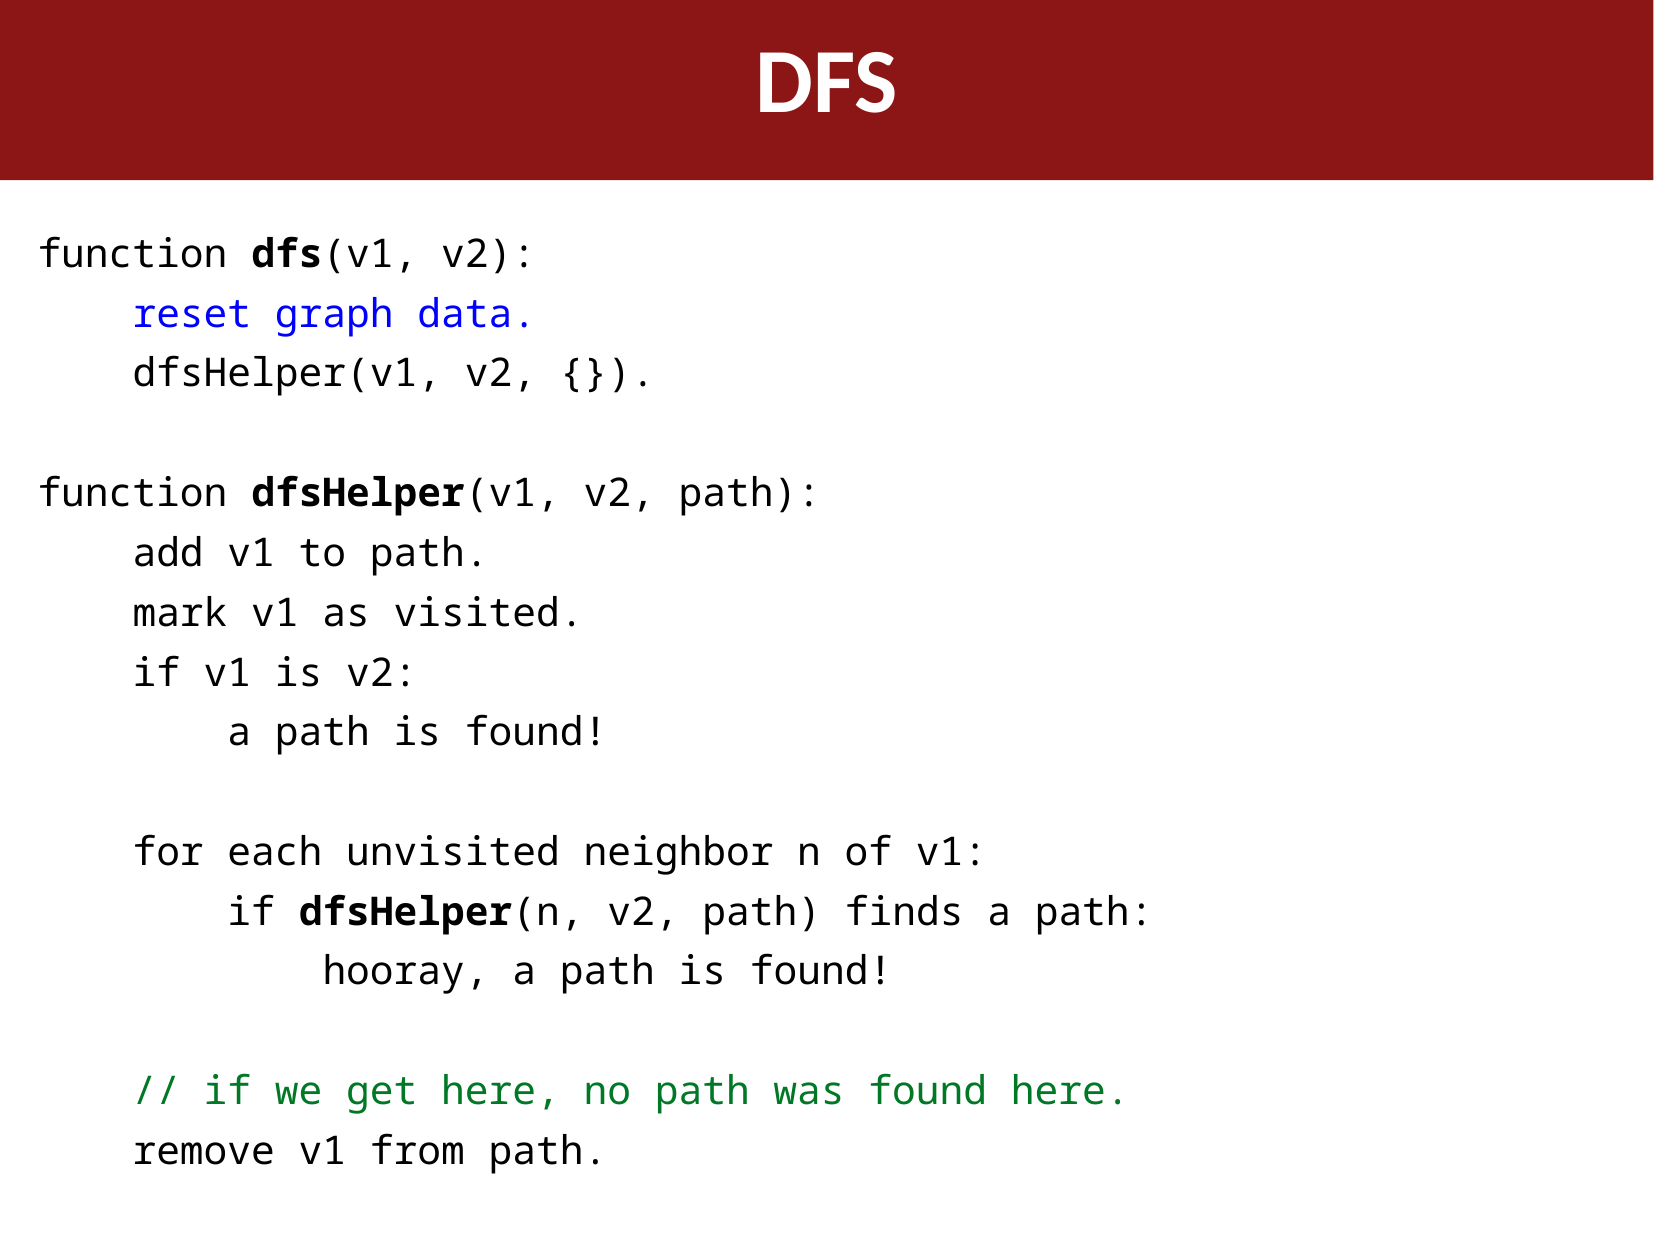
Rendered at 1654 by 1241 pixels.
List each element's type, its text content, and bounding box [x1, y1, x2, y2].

list function dfs(v1, v2): reset graph data. dfsHelper(v1, v2, {}). function dfsHelper(v1, v2, path): add v1 to path. mark v1 as visited. if v1 is v2: a path is found! for each unvisited neighbor n of v1: if dfsHelper(n, v2, path) finds a path: hooray, a path is found! // if we get here, no path was found here. remove v1 from path. [37, 225, 1636, 1186]
title DFS [0, 0, 1654, 181]
